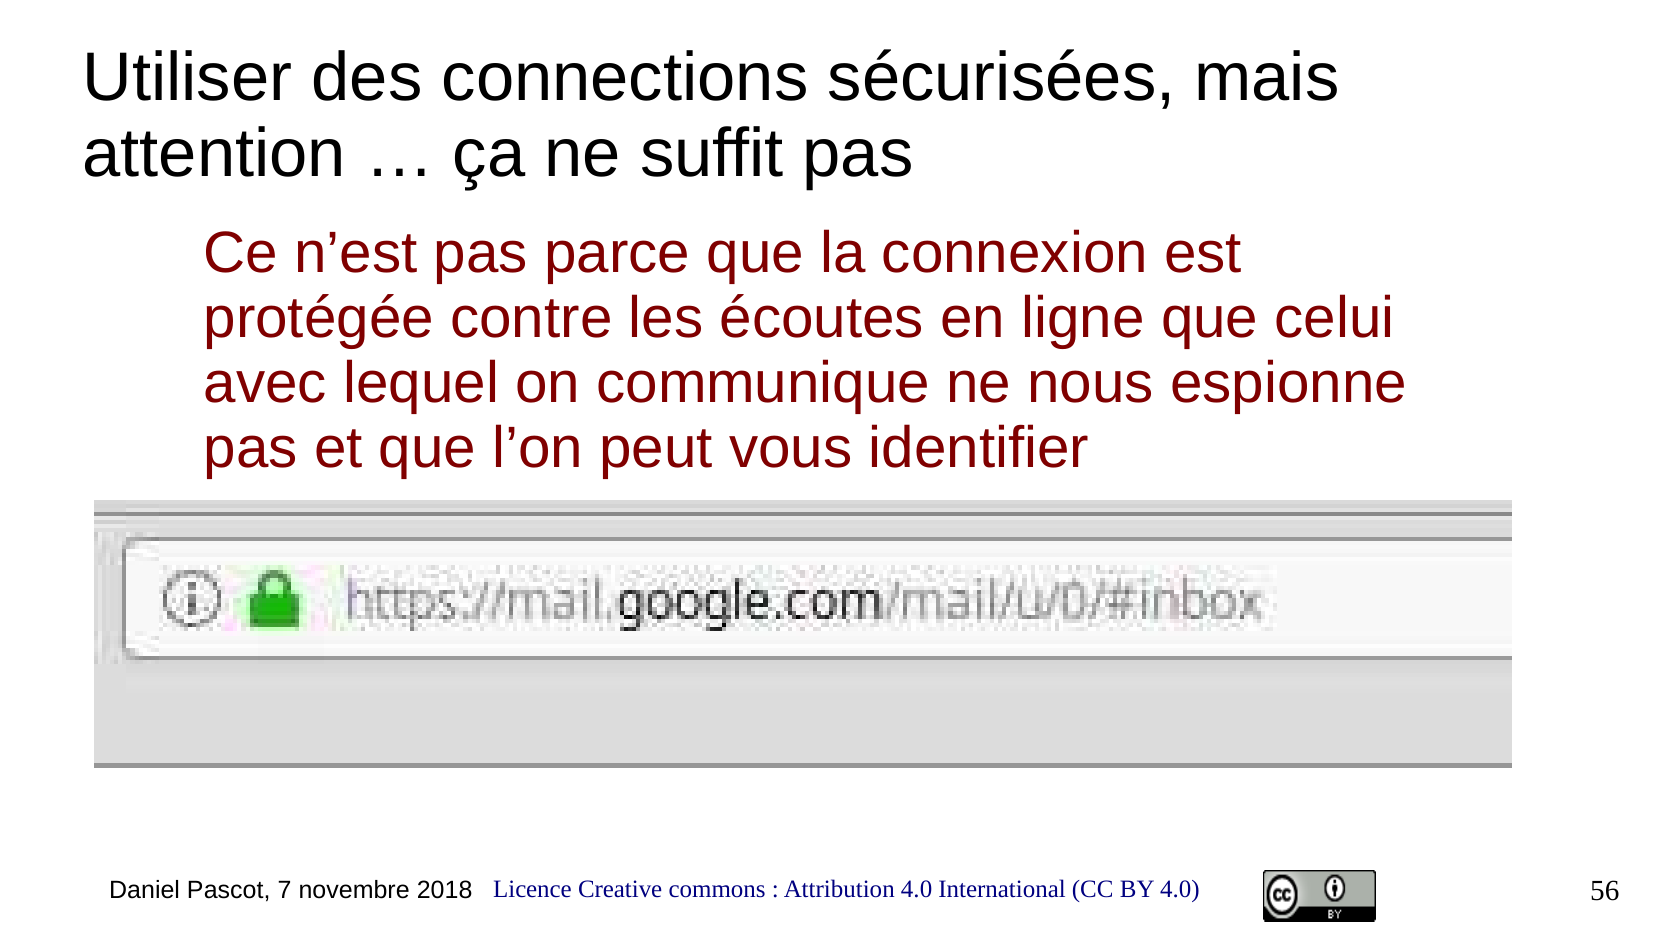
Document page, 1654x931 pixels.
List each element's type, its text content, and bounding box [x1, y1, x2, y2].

picture [94, 500, 1512, 768]
title Utiliser des connections sécurisées, mais attention … ça ne suffit pas [82, 37, 1571, 193]
picture [1263, 870, 1376, 922]
text_box Ce n’est pas parce que la connexion est protégée contre les écoutes en ligne que celui avec lequel on communique ne nous espionne pas et que l’on peut vous identifier [188, 212, 1465, 488]
